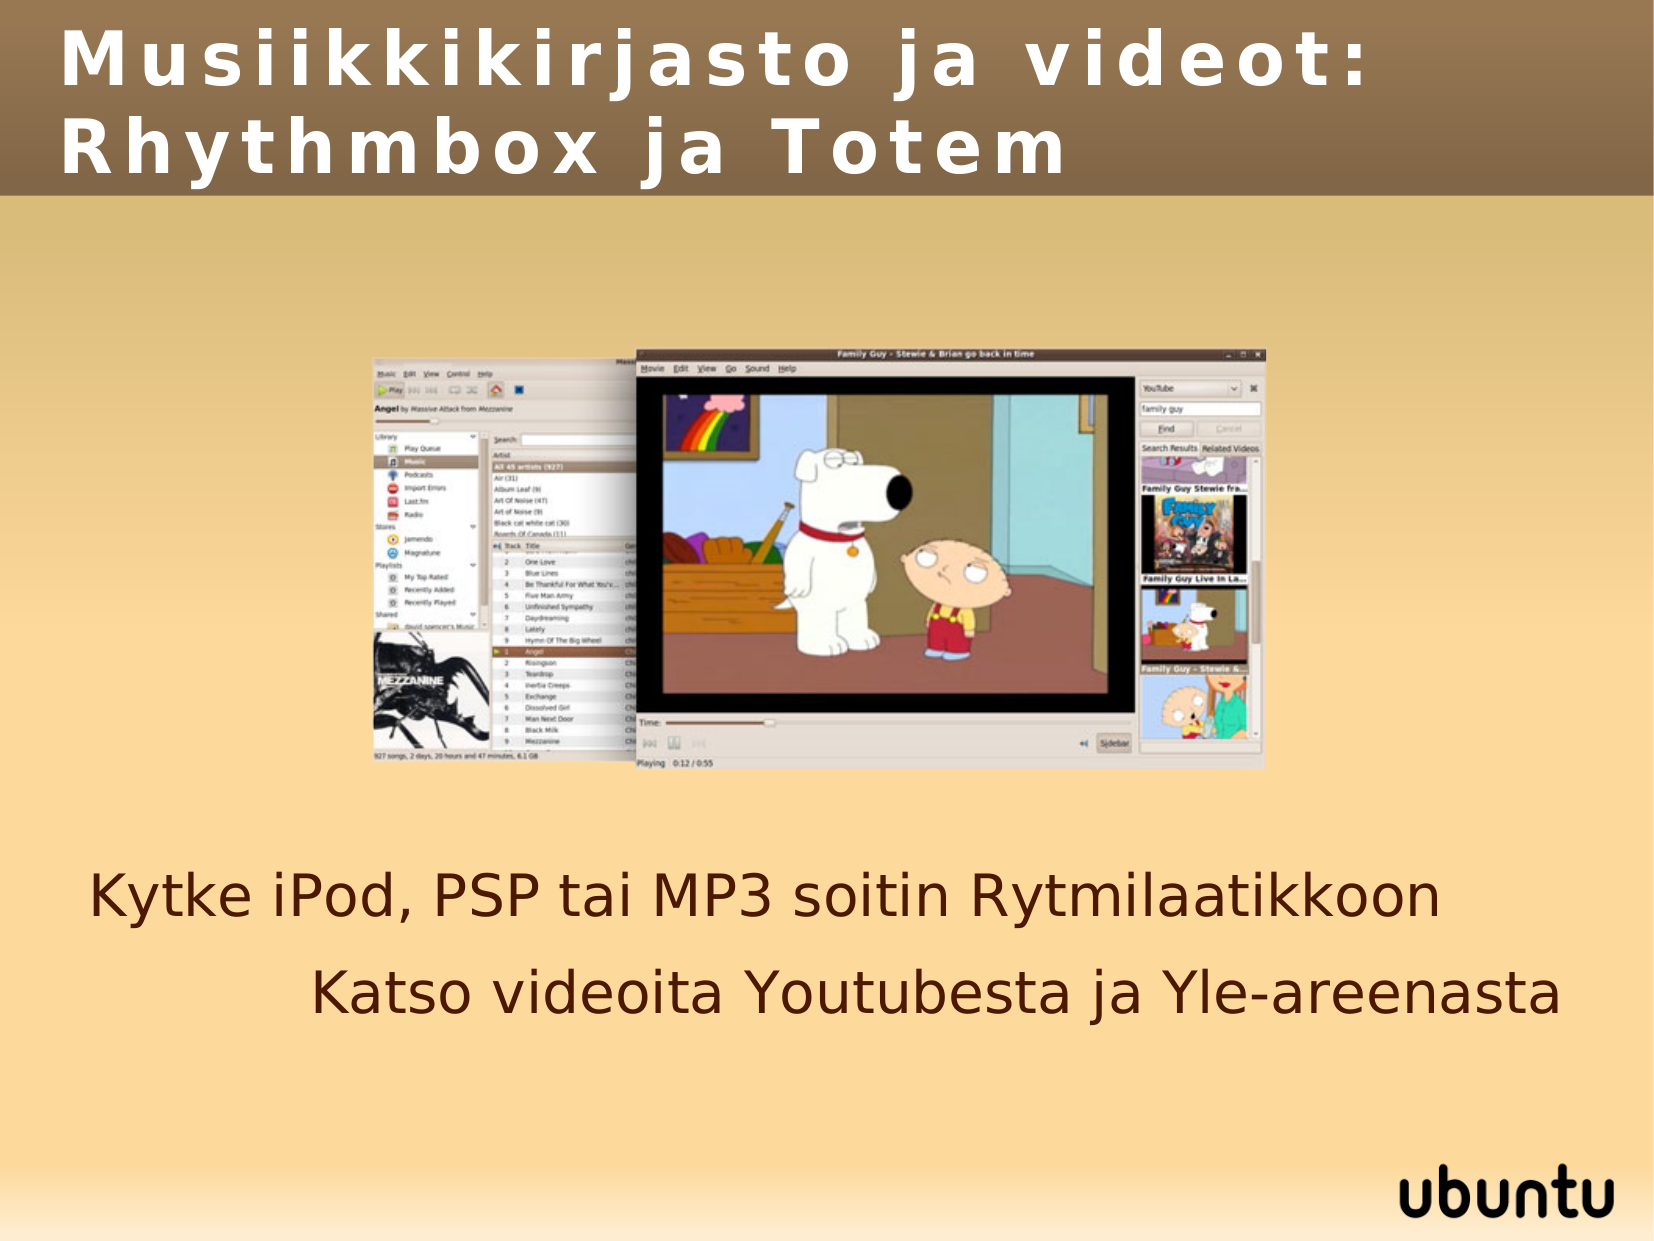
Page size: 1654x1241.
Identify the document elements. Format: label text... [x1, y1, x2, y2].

list Kytke iPod, PSP tai MP3 soitin Rytmilaatikkoon Katso videoita Youtubesta ja Yle-areenasta [88, 862, 1571, 1099]
picture [0, 0, 1654, 1241]
title Musiikkikirjasto ja videot: Rhythmbox ja Totem [59, 16, 1595, 191]
list [82, 290, 1571, 1109]
